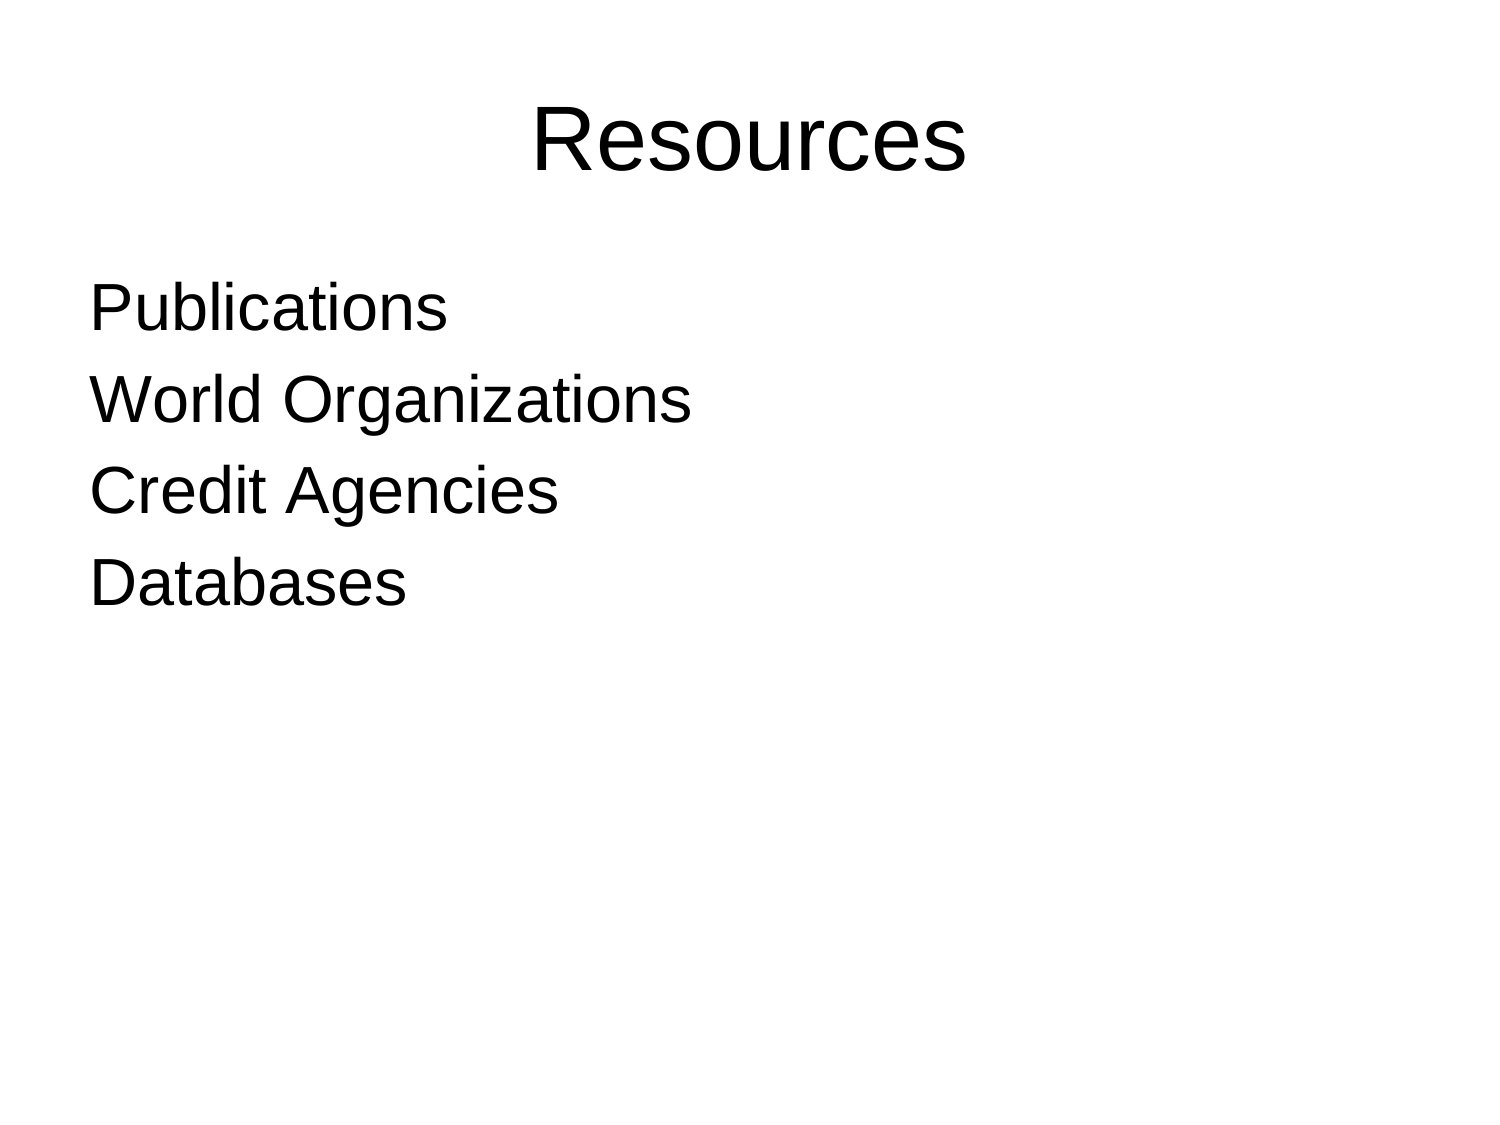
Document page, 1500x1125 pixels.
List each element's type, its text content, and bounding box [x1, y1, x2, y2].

title Resources [75, 45, 1426, 233]
list Publications World Organizations Credit Agencies Databases [75, 262, 1426, 1006]
